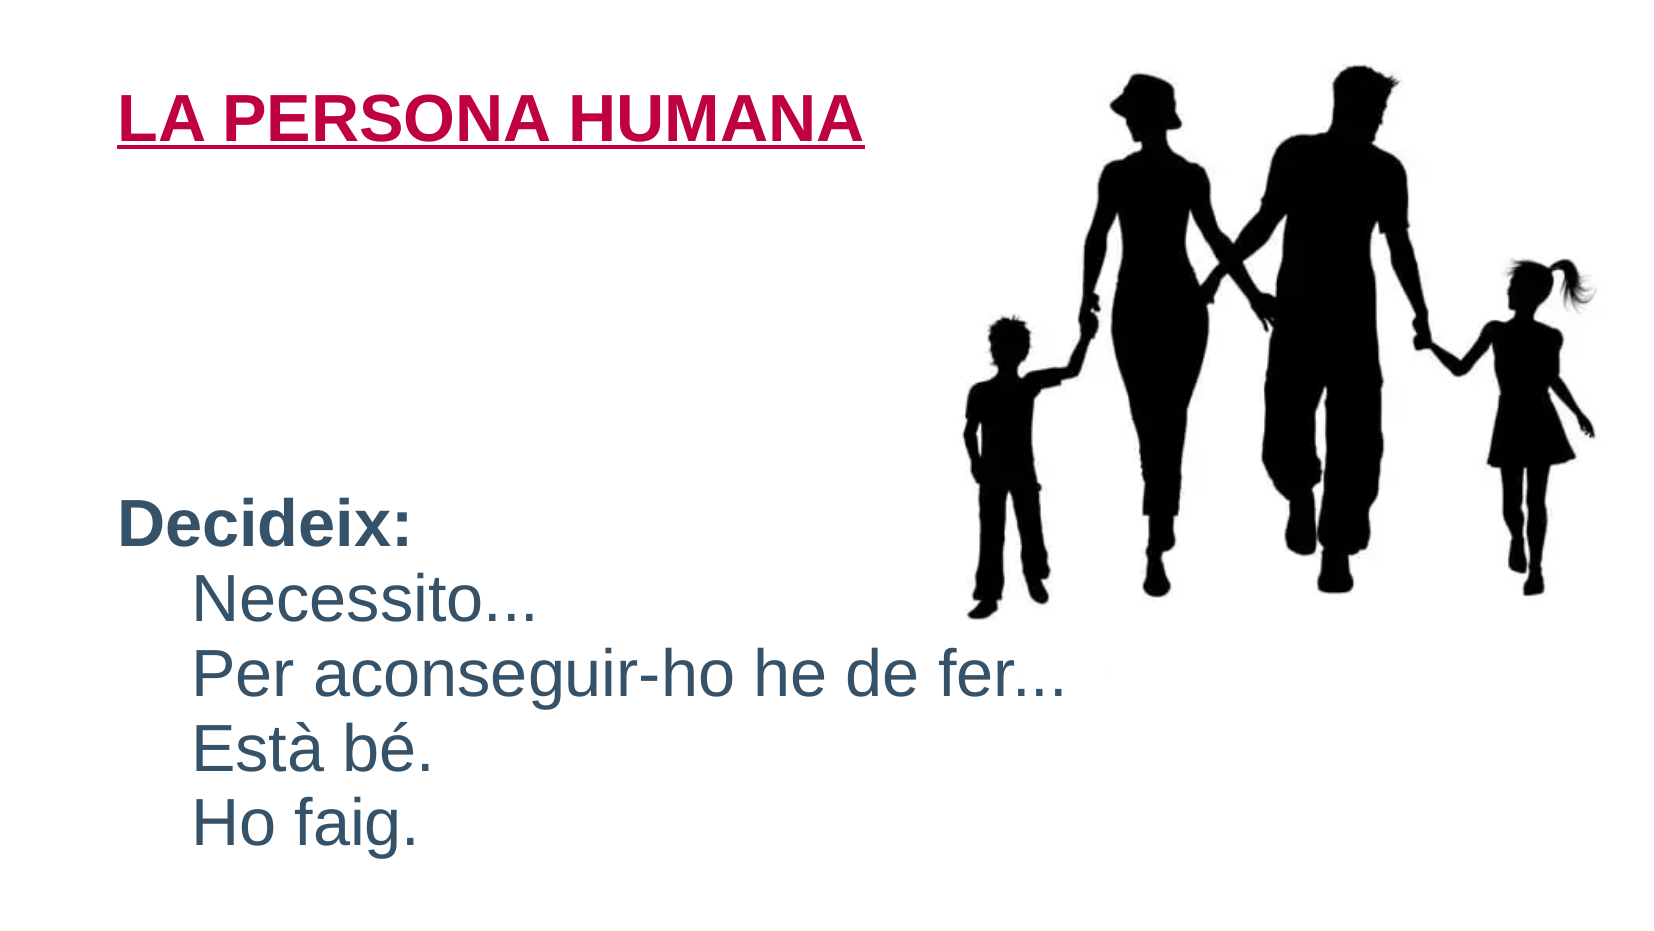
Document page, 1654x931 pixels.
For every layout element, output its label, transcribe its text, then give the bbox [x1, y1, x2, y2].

picture [909, 5, 1654, 674]
text_box Decideix: Necessito... Per aconseguir-ho he de fer... Està bé. Ho faig. [117, 486, 1169, 861]
text_box LA PERSONA HUMANA [117, 70, 1051, 166]
